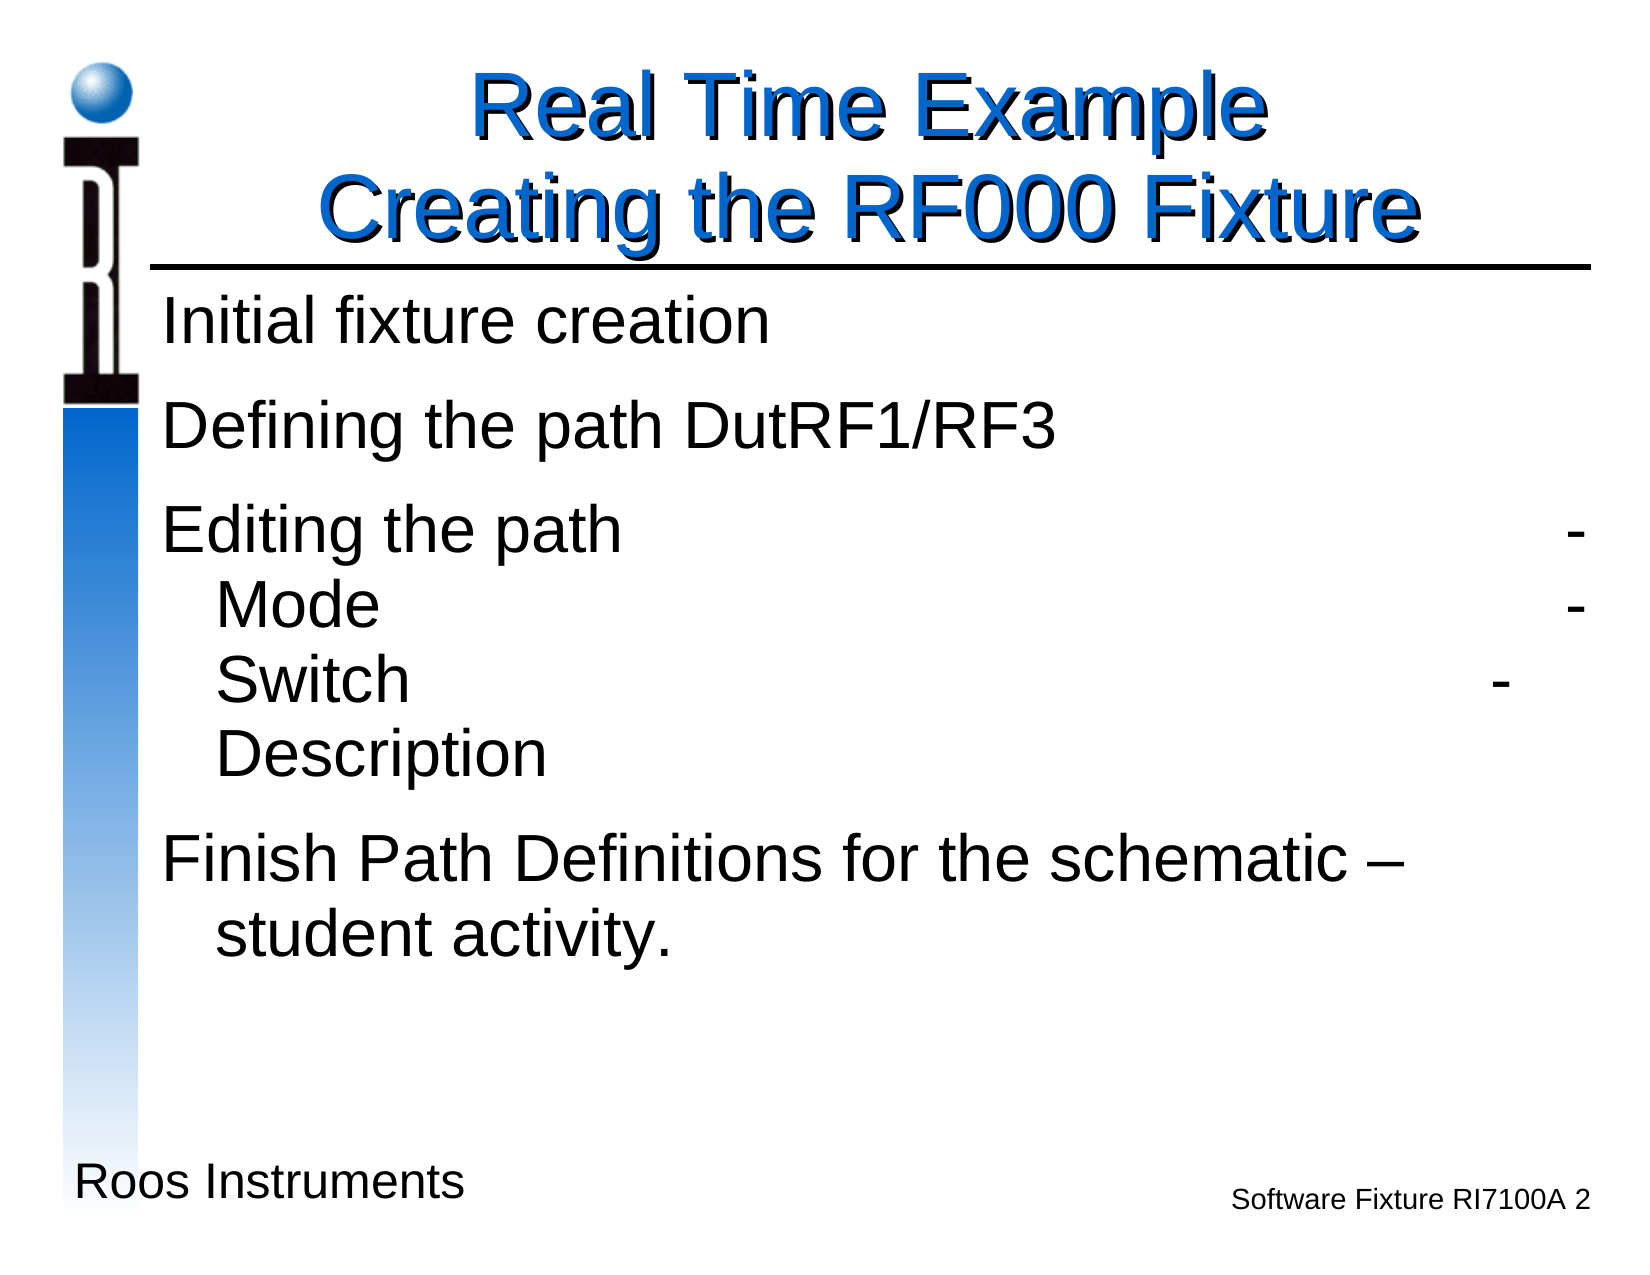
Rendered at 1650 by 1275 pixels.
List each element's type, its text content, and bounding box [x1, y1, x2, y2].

list Initial fixture creation Defining the path DutRF1/RF3 Editing the path - Mode - Switch - Description Finish Path Definitions for the schematic – student activity. [144, 283, 1591, 1094]
picture [59, 59, 144, 411]
title Real Time Example Creating the RF000 Fixture [147, 52, 1591, 259]
